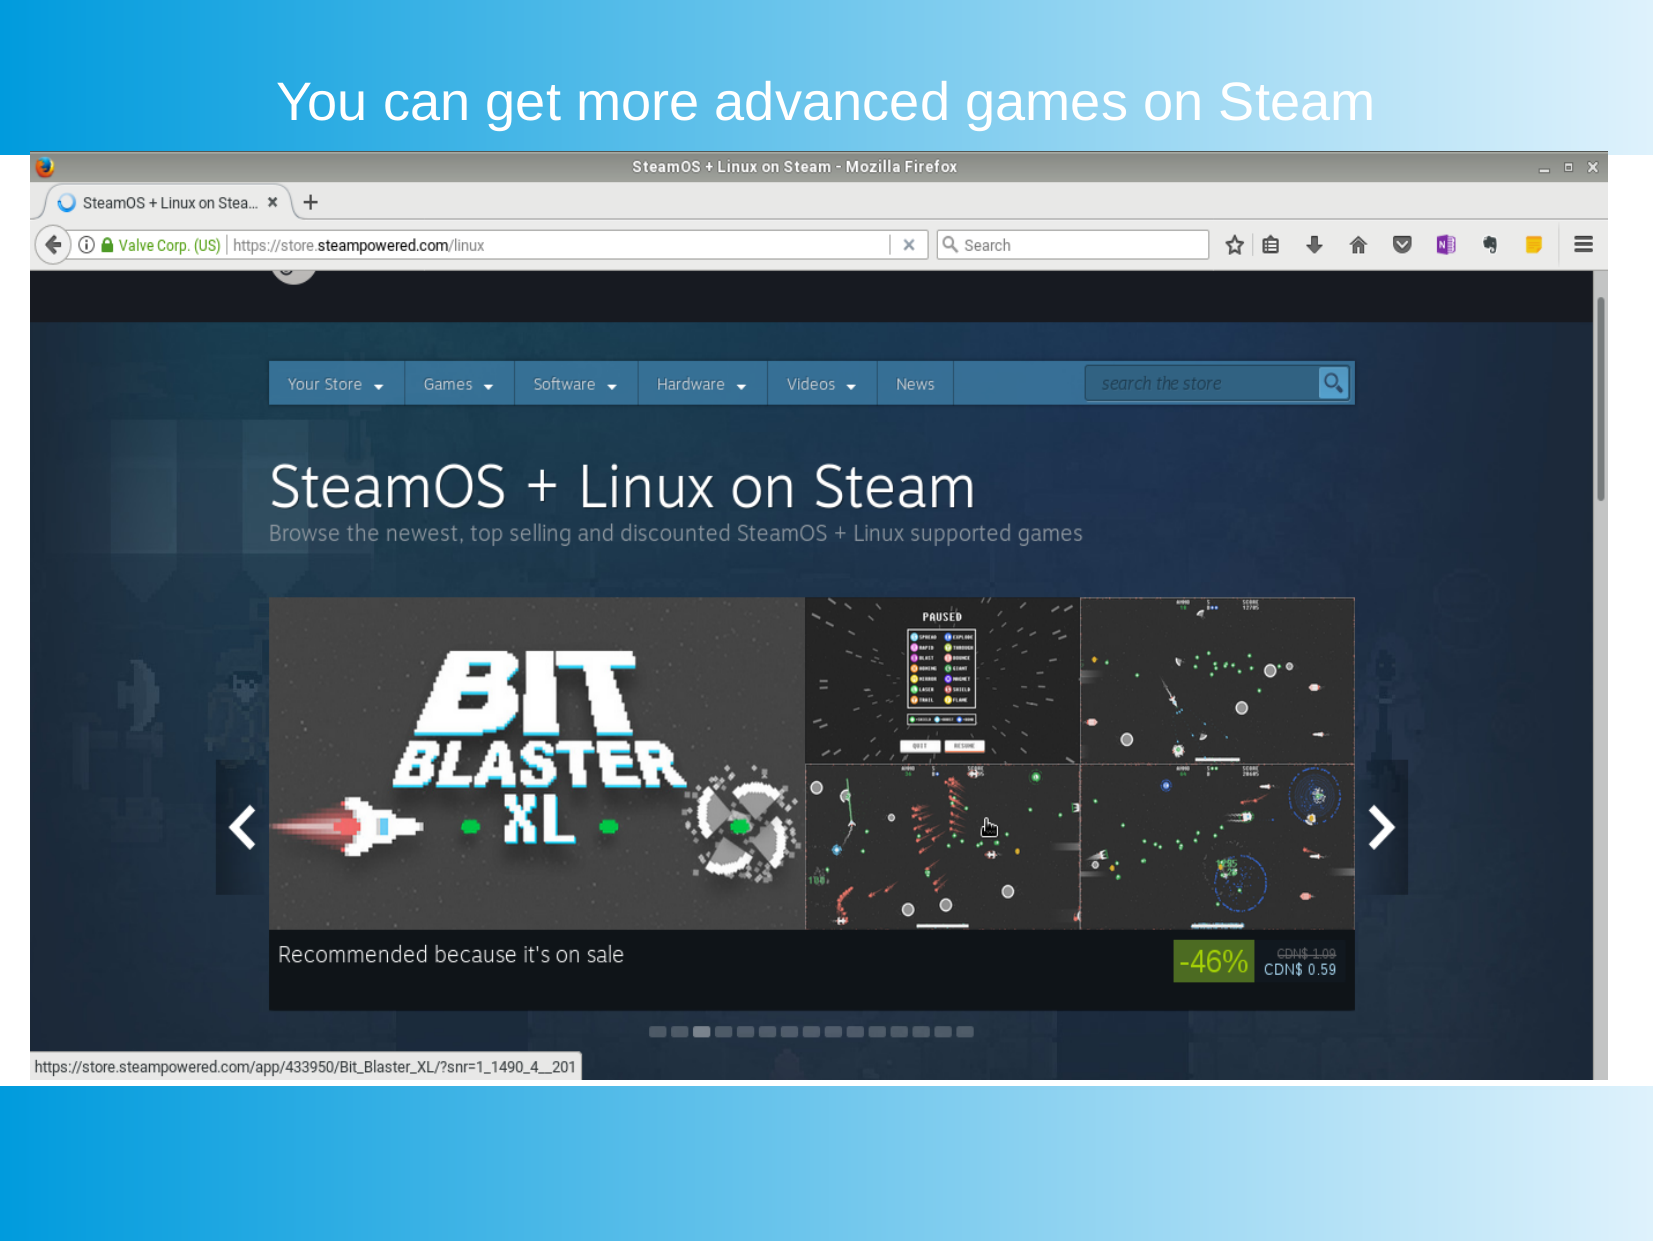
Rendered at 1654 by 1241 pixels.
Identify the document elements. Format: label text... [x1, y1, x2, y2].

title You can get more advanced games on Steam [82, 49, 1571, 151]
picture [30, 151, 1608, 1081]
